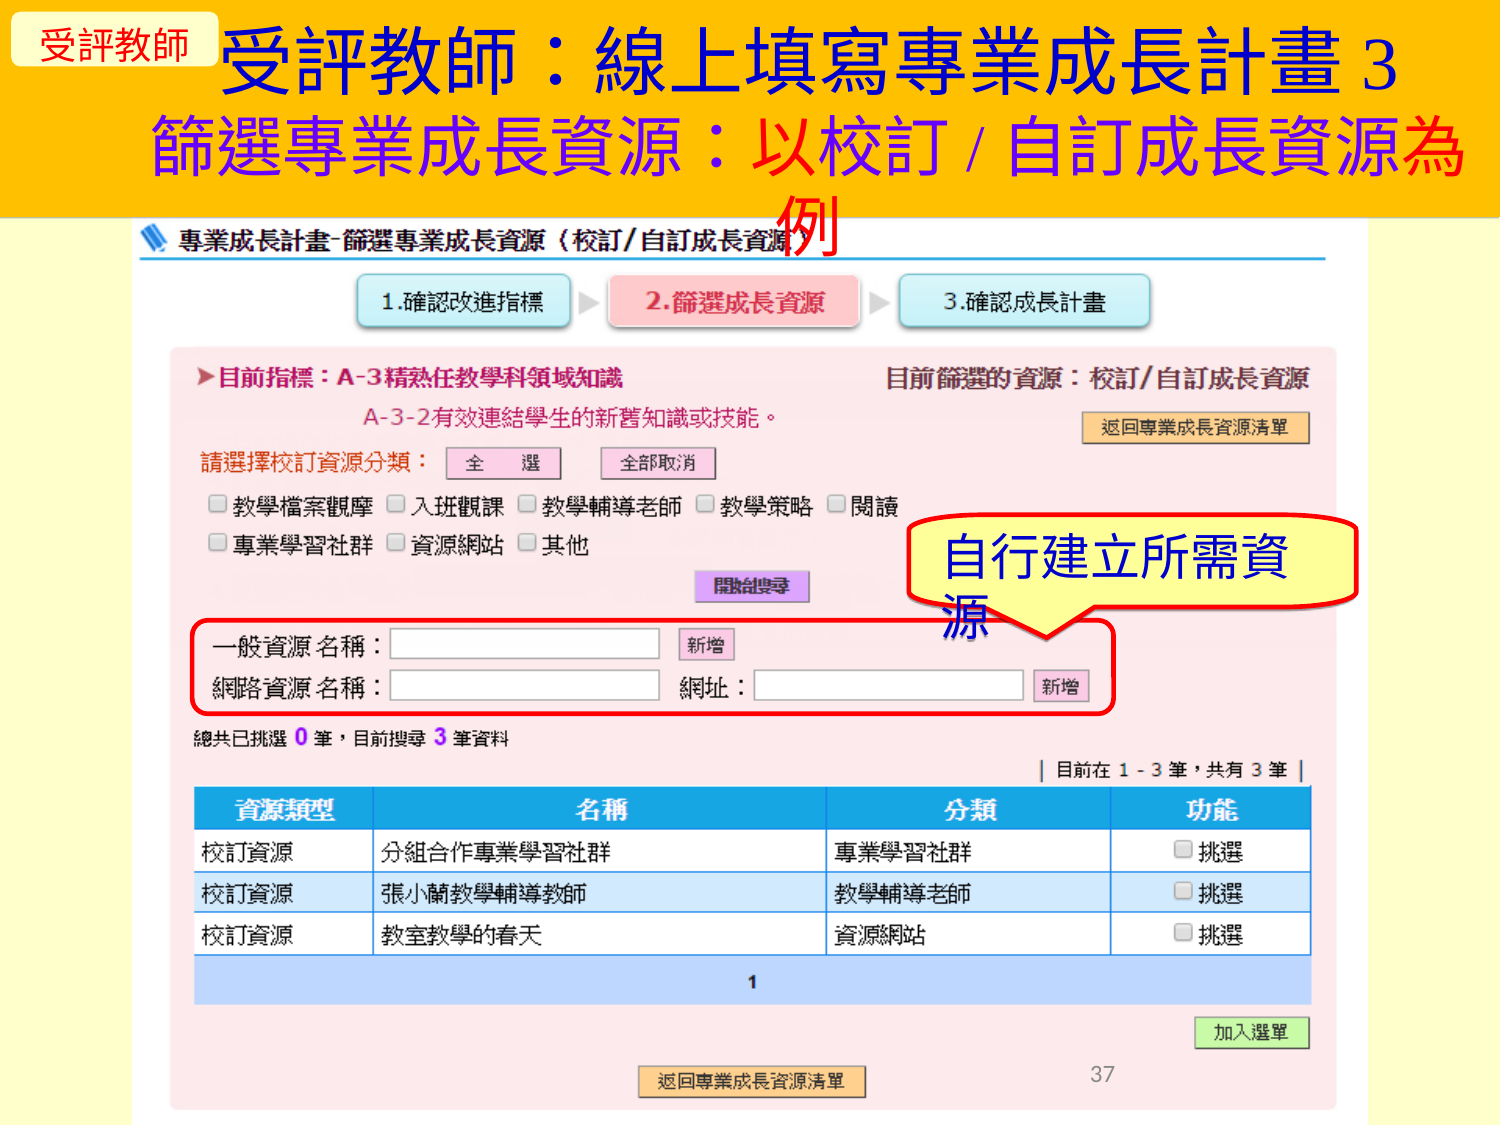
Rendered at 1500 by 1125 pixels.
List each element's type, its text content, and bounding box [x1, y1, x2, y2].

text_box 受評教師 [104, 32, 111, 46]
text_box 受評教師 [11, 11, 111, 67]
text_box [0, 0, 1500, 217]
text_box 自行建立所需資源 [908, 514, 1357, 638]
picture [132, 217, 1368, 1125]
text_box 受評教師：線上填寫專業成長計畫3 篩選專業成長資源：以校訂/自訂成長資源為例 [111, 7, 1500, 194]
text_box [1074, 1042, 1426, 1103]
picture [801, 217, 812, 230]
